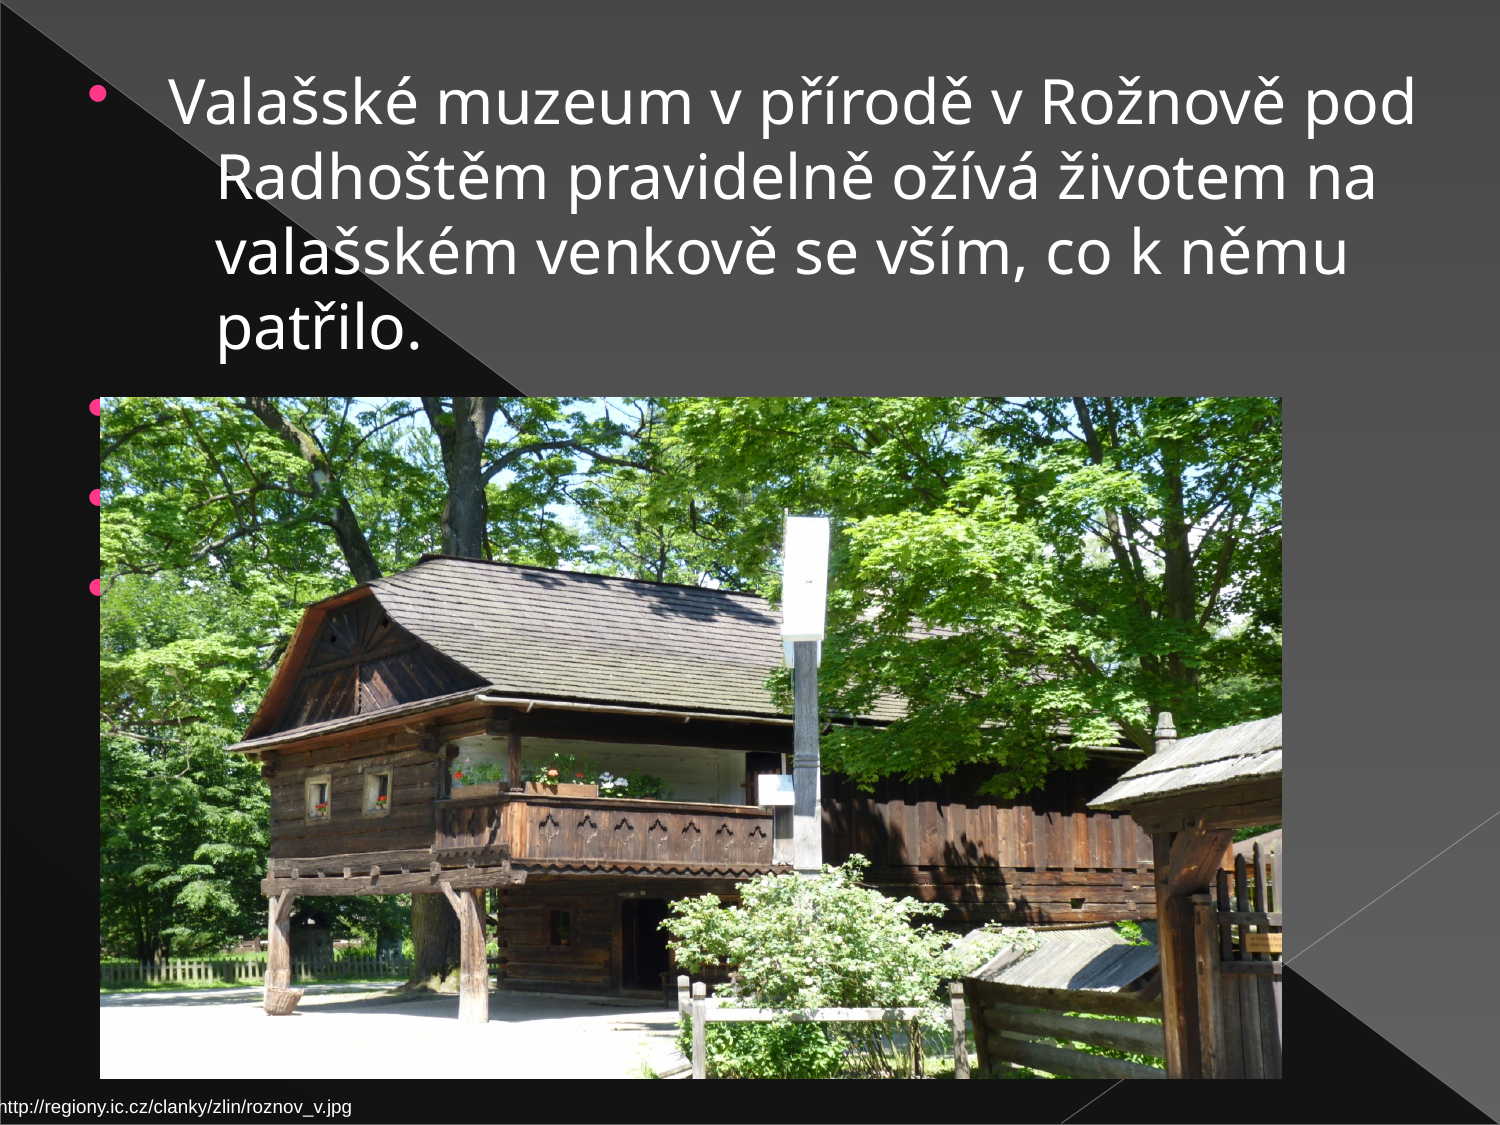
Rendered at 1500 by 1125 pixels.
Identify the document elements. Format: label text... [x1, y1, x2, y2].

picture [100, 397, 1282, 1079]
text_box http://regiony.ic.cz/clanky/zlin/roznov_v.jpg [0, 1088, 1097, 1125]
list Valašské muzeum v přírodě v Rožnově pod Radhoštěm pravidelně ožívá životem na valašském venkově se vším, co k němu patřilo. [53, 54, 1483, 1059]
